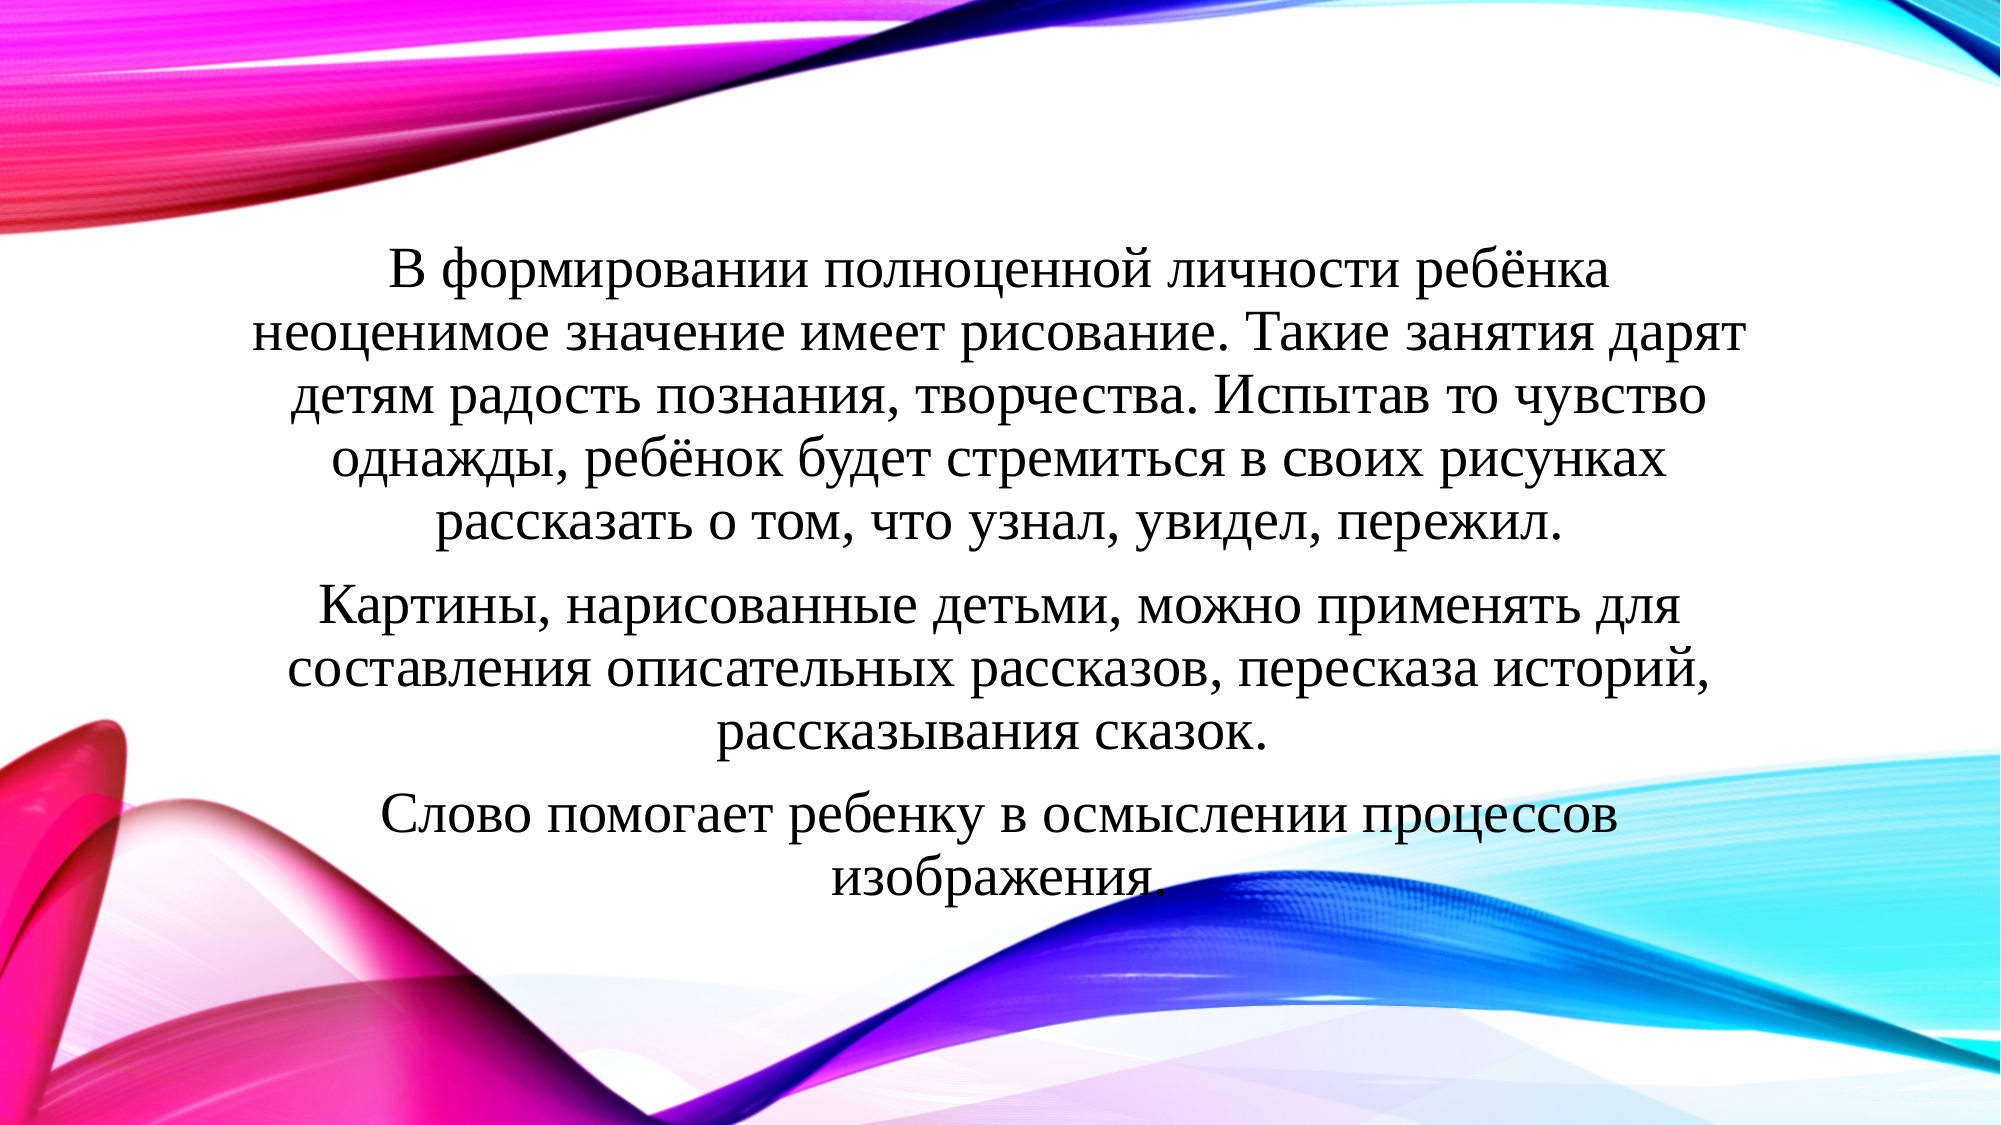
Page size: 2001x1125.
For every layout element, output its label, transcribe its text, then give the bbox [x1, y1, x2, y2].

picture [0, 717, 2000, 1125]
text_box В формировании полноценной личности ребёнка неоценимое значение имеет рисование. Такие занятия дарят детям радость познания, творчества. Испытав то чувство однажды, ребёнок будет стремиться в своих рисунках рассказать о том, что узнал, увидел, пережил. Картины, нарисованные детьми, можно применять для составления описательных рассказов, пересказа историй, рассказывания сказок. Слово помогает ребенку в осмыслении процессов изображения. [224, 229, 1775, 930]
picture [1595, 717, 2000, 1061]
picture [0, 0, 2000, 237]
